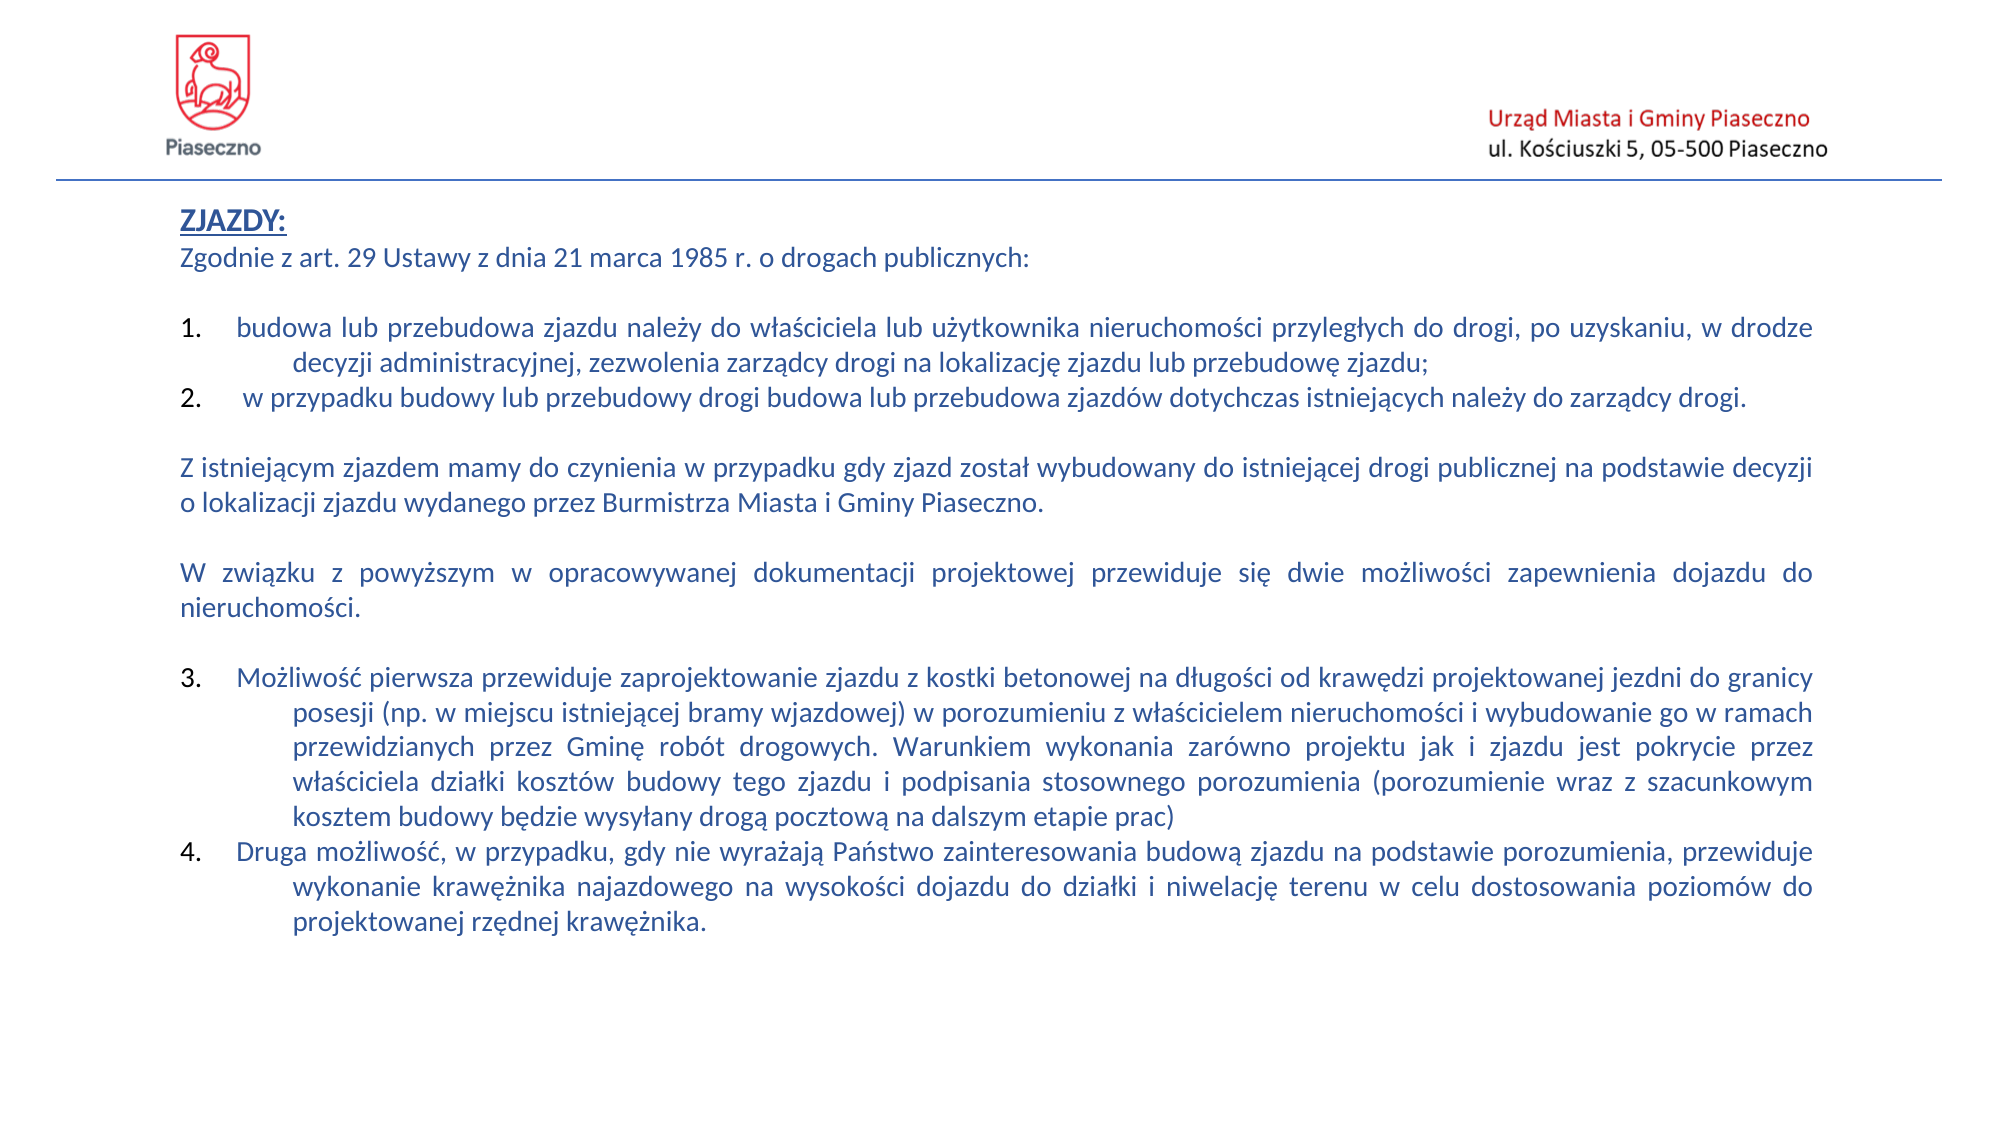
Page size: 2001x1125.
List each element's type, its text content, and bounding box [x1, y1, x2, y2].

text_box ZJAZDY: Zgodnie z art. 29 Ustawy z dnia 21 marca 1985 r. o drogach publicznych: budowa lub przebudowa zjazdu należy do właściciela lub użytkownika nieruchomości przyległych do drogi, po uzyskaniu, w drodze decyzji administracyjnej, zezwolenia zarządcy drogi na lokalizację zjazdu lub przebudowę zjazdu; w przypadku budowy lub przebudowy drogi budowa lub przebudowa zjazdów dotychczas istniejących należy do zarządcy drogi. Z istniejącym zjazdem mamy do czynienia w przypadku gdy zjazd został wybudowany do istniejącej drogi publicznej na podstawie decyzji o lokalizacji zjazdu wydanego przez Burmistrza Miasta i Gminy Piaseczno. W związku z powyższym w opracowywanej dokumentacji projektowej przewiduje się dwie możliwości zapewnienia dojazdu do nieruchomości. Możliwość pierwsza przewiduje zaprojektowanie zjazdu z kostki betonowej na długości od krawędzi projektowanej jezdni do granicy posesji (np. w miejscu istniejącej bramy wjazdowej) w porozumieniu z właścicielem nieruchomości i wybudowanie go w ramach przewidzianych przez Gminę robót drogowych. Warunkiem wykonania zarówno projektu jak i zjazdu jest pokrycie przez właściciela działki kosztów budowy tego zjazdu i podpisania stosownego porozumienia (porozumienie wraz z szacunkowym kosztem budowy będzie wysyłany drogą pocztową na dalszym etapie prac) Druga możliwość, w przypadku, gdy nie wyrażają Państwo zainteresowania budową zjazdu na podstawie porozumienia, przewiduje wykonanie krawężnika najazdowego na wysokości dojazdu do działki i niwelację terenu w celu dostosowania poziomów do projektowanej rzędnej krawężnika. [165, 191, 1830, 1015]
picture [165, 34, 1855, 179]
